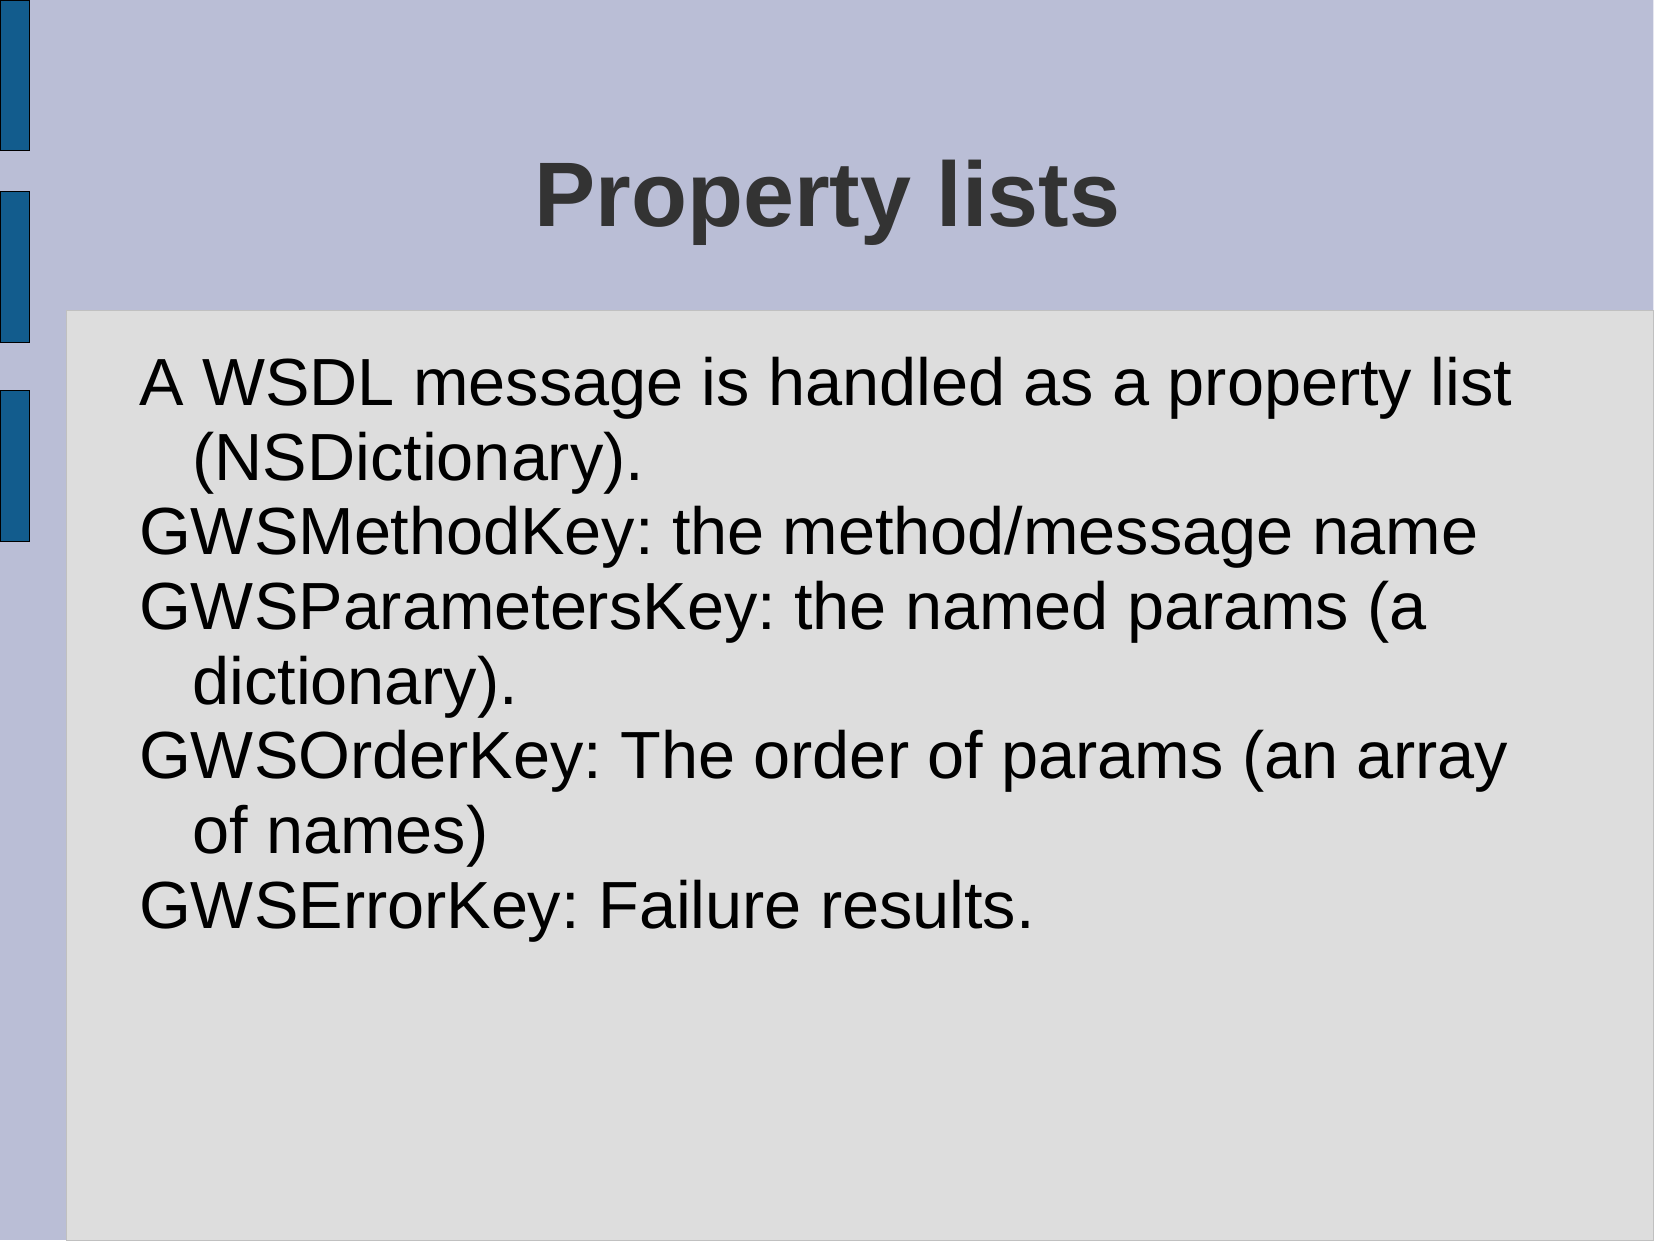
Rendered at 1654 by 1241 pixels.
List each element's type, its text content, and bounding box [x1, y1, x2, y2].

list A WSDL message is handled as a property list (NSDictionary). GWSMethodKey: the method/message name GWSParametersKey: the named params (a dictionary). GWSOrderKey: The order of params (an array of names) GWSErrorKey: Failure results. [121, 344, 1534, 1112]
title Property lists [121, 98, 1534, 291]
